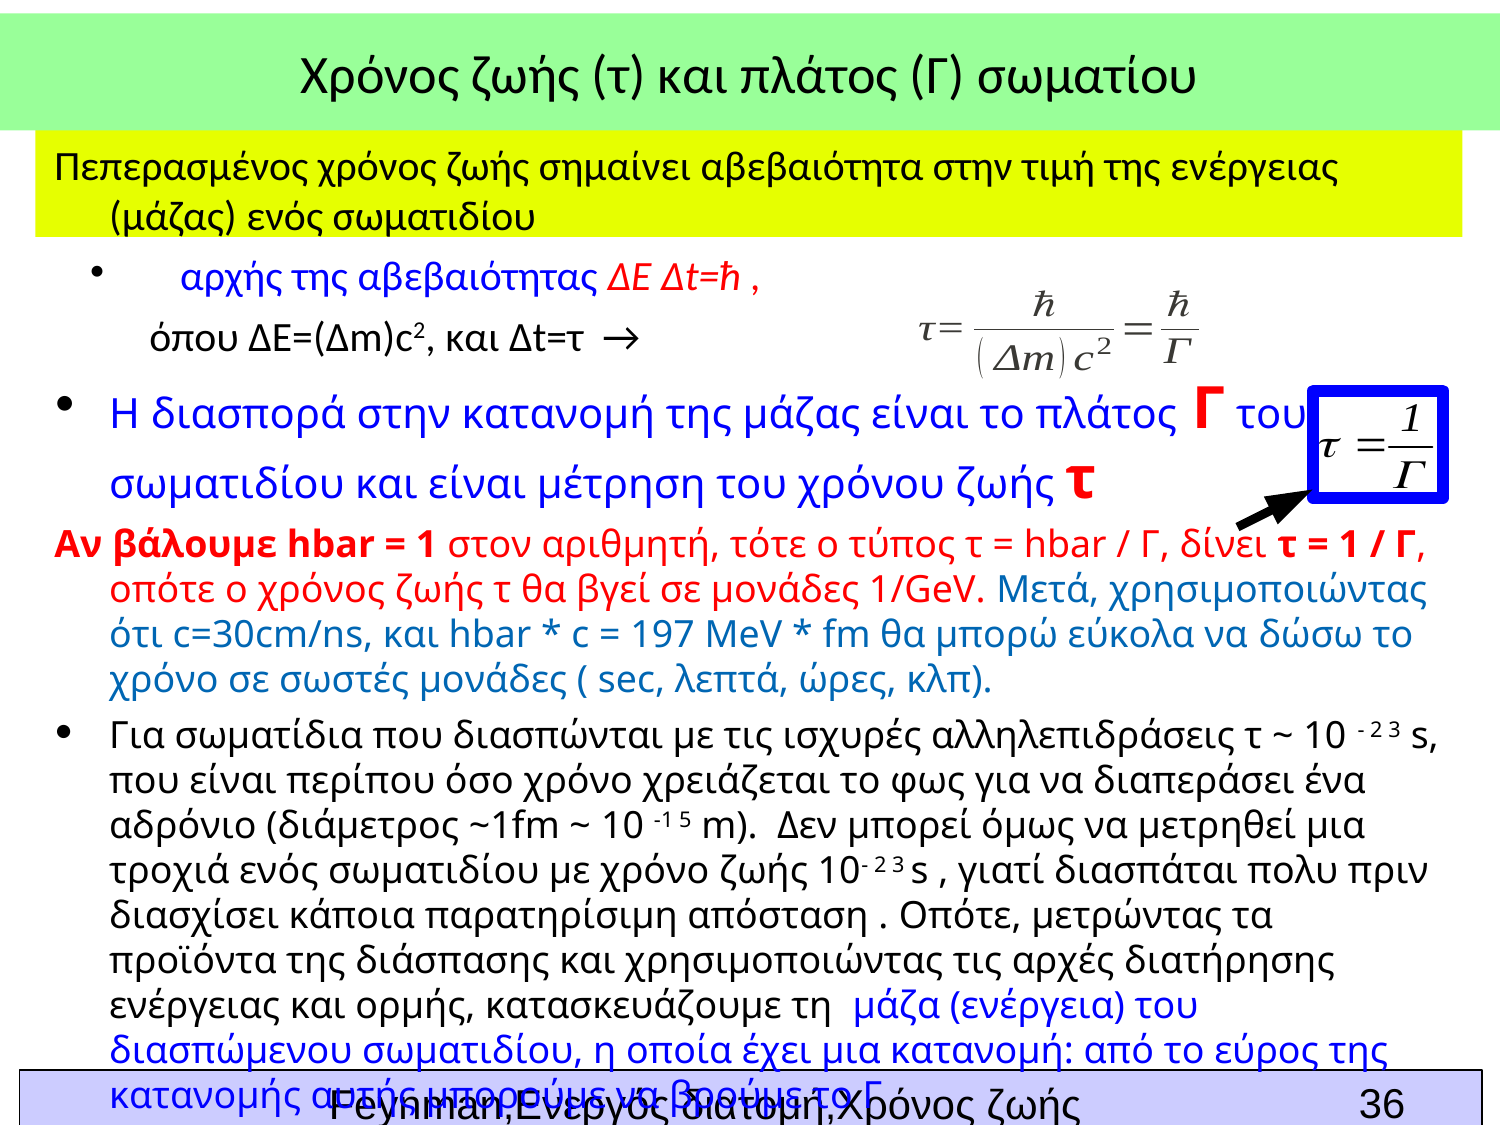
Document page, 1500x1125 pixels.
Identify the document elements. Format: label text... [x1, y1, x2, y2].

text_box [35, 131, 39, 237]
text_box Πεπερασμένος χρόνος ζωής σημαίνει αβεβαιότητα στην τιμή της ενέργειας (μάζας) ενός σωματιδίου αρχής της αβεβαιότητας ΔΕ Δt=ħ , όπου ΔΕ=(Δm)c2, και Δt=τ → Η διασπορά στην κατανομή της μάζας είναι το πλάτος Γ του σωματιδίου και είναι μέτρηση του χρόνου ζωής τ Αν βάλουμε hbar = 1 στον αριθμητή, τότε ο τύπος τ = hbar / Γ, δίνει τ = 1 / Γ, οπότε ο χρόνος ζωής τ θα βγεί σε μονάδες 1/GeV. Μετά, χρησιμοποιώντας ότι c=30cm/ns, και hbar * c = 197 MeV * fm θα μπορώ εύκολα να δώσω το χρόνο σε σωστές μονάδες ( sec, λεπτά, ώρες, κλπ). Για σωματίδια που διασπώνται με τις ισχυρές αλληλεπιδράσεις τ ~ 10 - 2 3 s, που είναι περίπου όσο χρόνο χρειάζεται το φως για να διαπεράσει ένα αδρόνιο (διάμετρος ~1fm ~ 10 -1 5 m). Δεν μπορεί όμως να μετρηθεί μια τροχιά ενός σωματιδίου με χρόνο ζωής 10- 2 3 s , γιατί διασπάται πολυ πριν διασχίσει κάποια παρατηρίσιμη απόσταση . Οπότε, μετρώντας τα προϊόντα της διάσπασης και χρησιμοποιώντας τις αρχές διατήρησης ενέργειας και ορμής, κατασκευάζουμε τη μάζα (ενέργεια) του διασπώμενου σωματιδίου, η οποία έχει μια κατανομή: από το εύρος της κατανομής αυτής μπορούμε να βρούμε το Γ [39, 131, 1463, 865]
text_box Χρόνος ζωής (τ) και πλάτος (Γ) σωματίου [0, 13, 1500, 131]
chart [1319, 397, 1437, 492]
chart [906, 283, 1217, 381]
